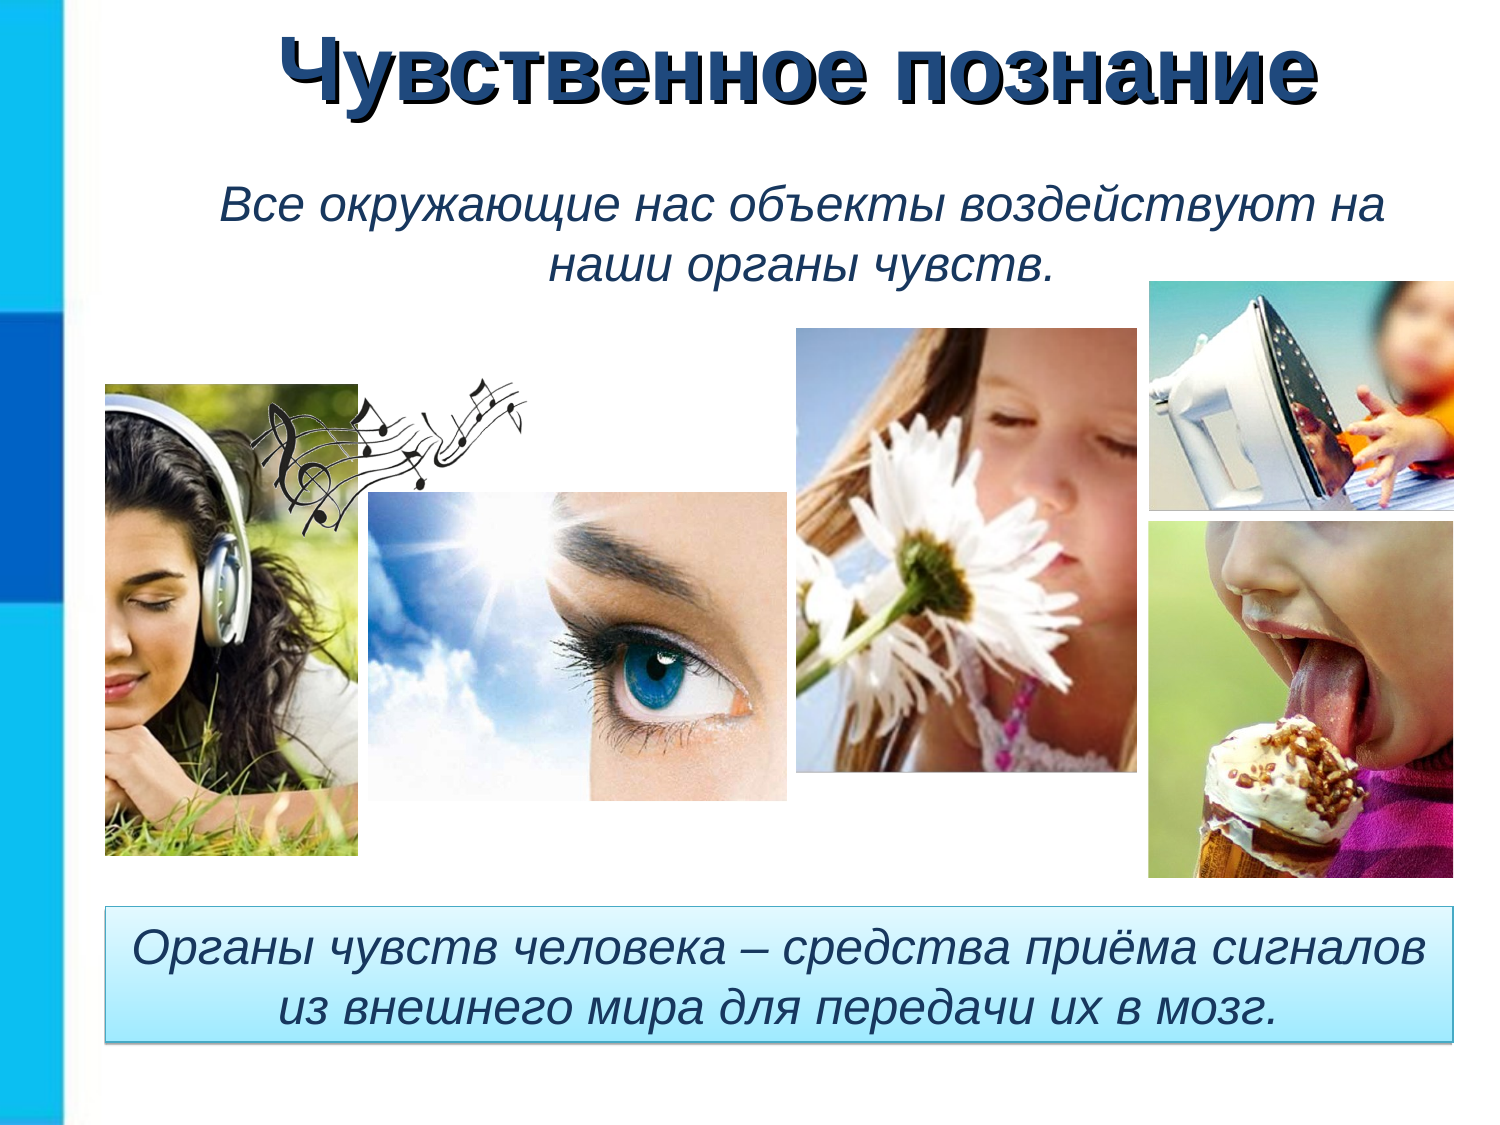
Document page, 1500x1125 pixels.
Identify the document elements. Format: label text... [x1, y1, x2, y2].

picture [0, 0, 1500, 1125]
text_box Органы чувств человека – средства приёма сигналов из внешнего мира для передачи их в мозг. [105, 906, 1454, 1043]
title Чувственное познание [171, 11, 1425, 116]
text_box Все окружающие нас объекты воздействуют на наши органы чувств. [140, 163, 1465, 300]
